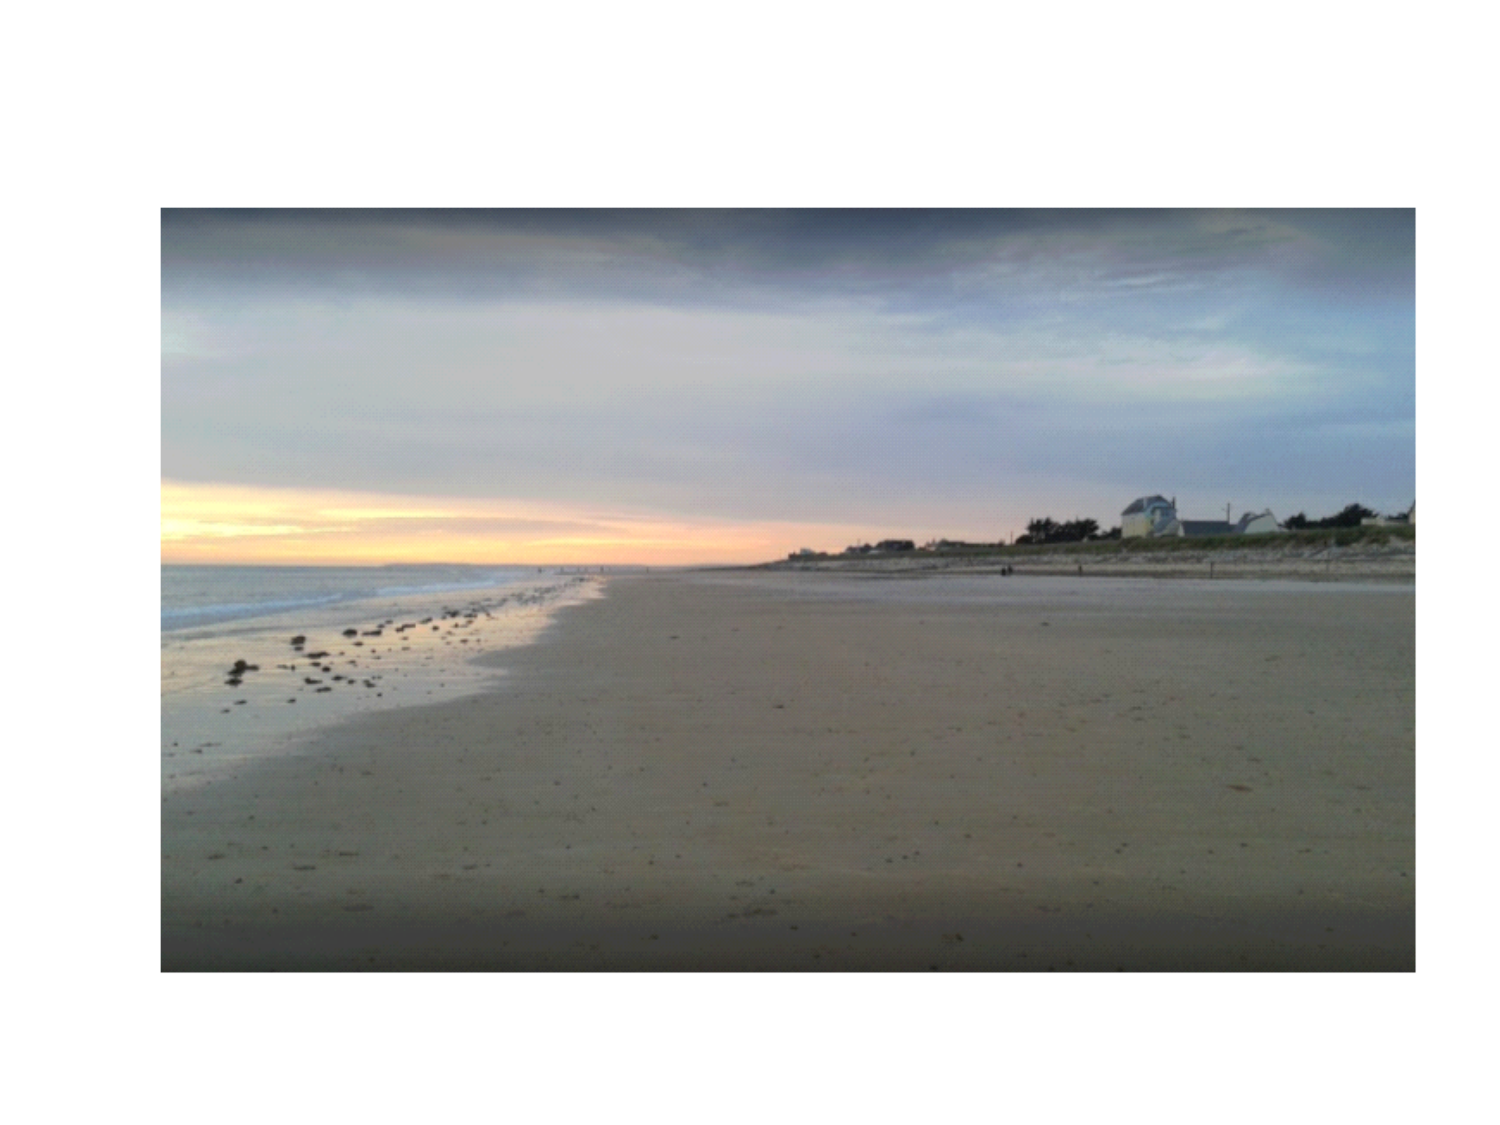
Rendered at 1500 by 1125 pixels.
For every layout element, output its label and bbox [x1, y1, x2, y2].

picture [159, 206, 1418, 975]
